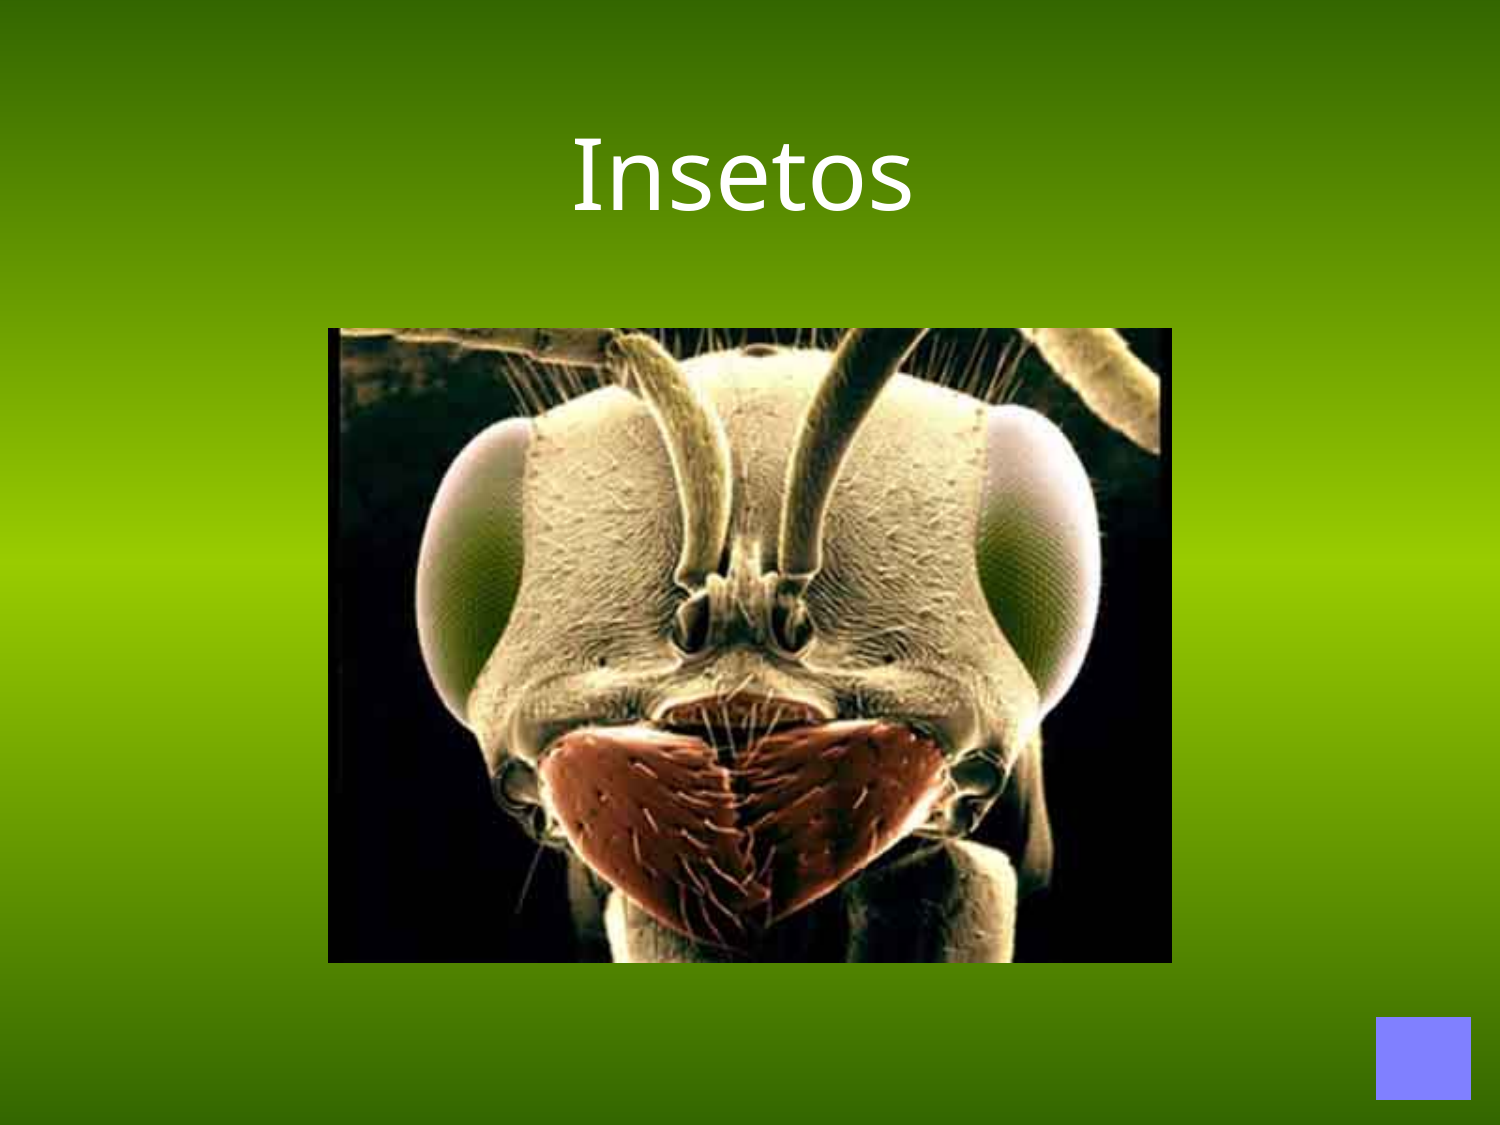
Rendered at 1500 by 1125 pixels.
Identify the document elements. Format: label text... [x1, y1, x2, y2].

picture [328, 328, 1172, 963]
text_box Insetos [525, 102, 963, 238]
